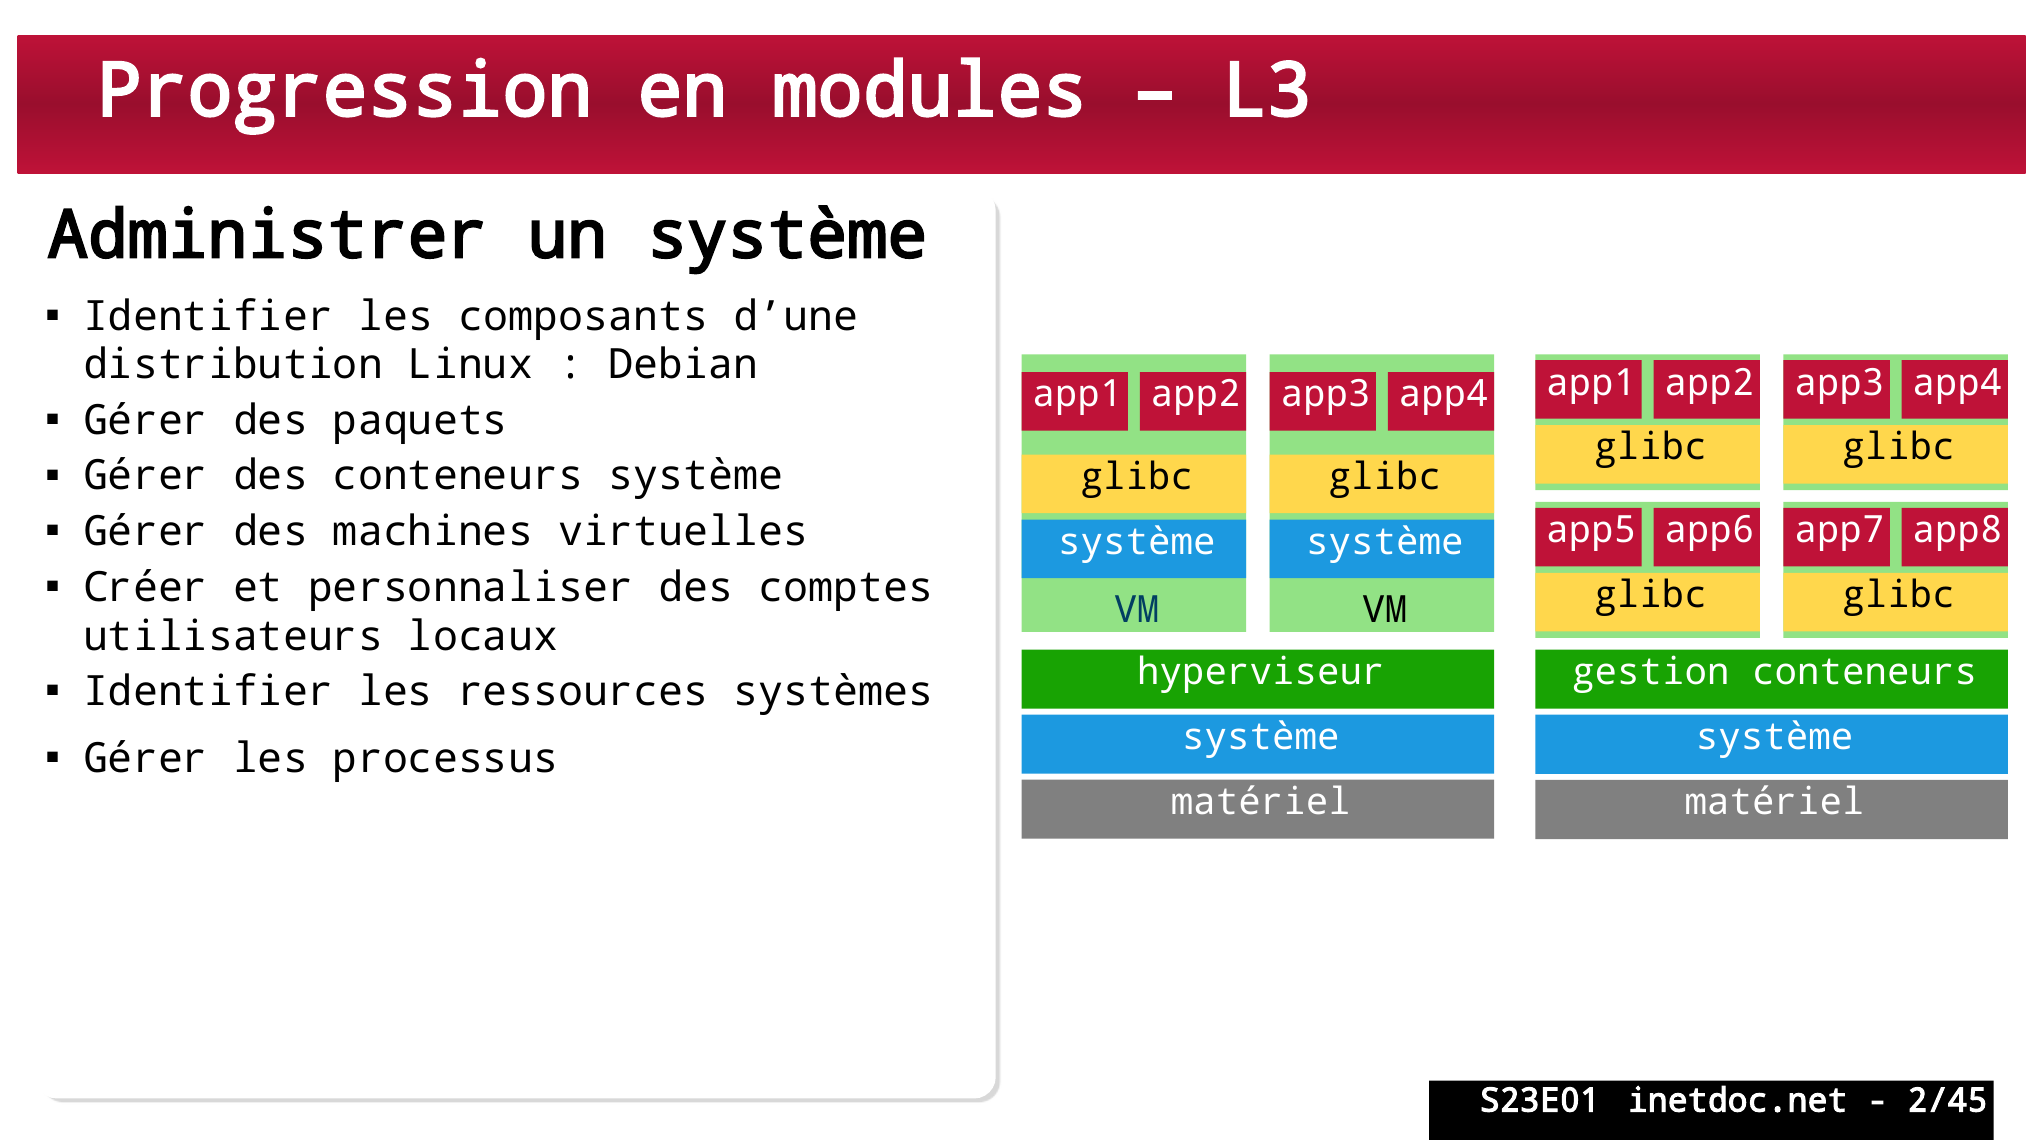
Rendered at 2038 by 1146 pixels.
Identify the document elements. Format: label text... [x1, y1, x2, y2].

text_box app7 [1783, 507, 1890, 567]
text_box app3 [1269, 372, 1376, 431]
text_box app8 [1901, 507, 2008, 567]
text_box glibc [1535, 572, 1760, 632]
text_box glibc [1783, 572, 2008, 632]
text_box VM [1269, 354, 1495, 454]
text_box [1535, 354, 1760, 425]
text_box app5 [1535, 507, 1642, 567]
text_box Administrer un système Identifier les composants d’une distribution Linux : Debian Gérer des paquets Gérer des conteneurs système Gérer des machines virtuelles Créer et personnaliser des comptes utilisateurs locaux Identifier les ressources systèmes Gérer les processus [35, 188, 996, 1099]
text_box [1783, 632, 2008, 638]
text_box app3 [1783, 360, 1890, 419]
text_box VM [1021, 354, 1247, 454]
text_box [1783, 484, 2008, 491]
text_box app2 [1653, 360, 1760, 419]
text_box VM [1269, 514, 1495, 519]
text_box système [1021, 714, 1495, 774]
text_box glibc [1535, 425, 1760, 484]
text_box VM [1021, 514, 1247, 519]
text_box [1783, 354, 2008, 425]
text_box glibc [1021, 454, 1247, 514]
text_box app1 [1021, 372, 1128, 431]
text_box Progression en modules – L3 [17, 35, 2026, 174]
text_box matériel [1021, 779, 1495, 839]
text_box app6 [1653, 507, 1760, 567]
text_box [1535, 484, 1760, 491]
text_box système [1269, 519, 1495, 579]
text_box S23E01 inetdoc.net - <numéro>/45 [1429, 1080, 1994, 1140]
text_box glibc [1269, 454, 1495, 514]
text_box VM [1269, 579, 1495, 632]
text_box système [1021, 519, 1247, 579]
text_box app1 [1535, 360, 1642, 419]
text_box matériel [1535, 779, 2008, 840]
text_box [1535, 501, 1760, 572]
text_box app4 [1901, 360, 2008, 419]
text_box système [1535, 714, 2008, 774]
text_box [1535, 632, 1760, 638]
text_box app2 [1139, 372, 1247, 431]
text_box app4 [1387, 372, 1495, 431]
text_box [1783, 501, 2008, 572]
text_box VM [1021, 579, 1247, 632]
text_box glibc [1783, 425, 2008, 484]
text_box hyperviseur [1021, 649, 1495, 709]
text_box gestion conteneurs [1535, 649, 2008, 709]
